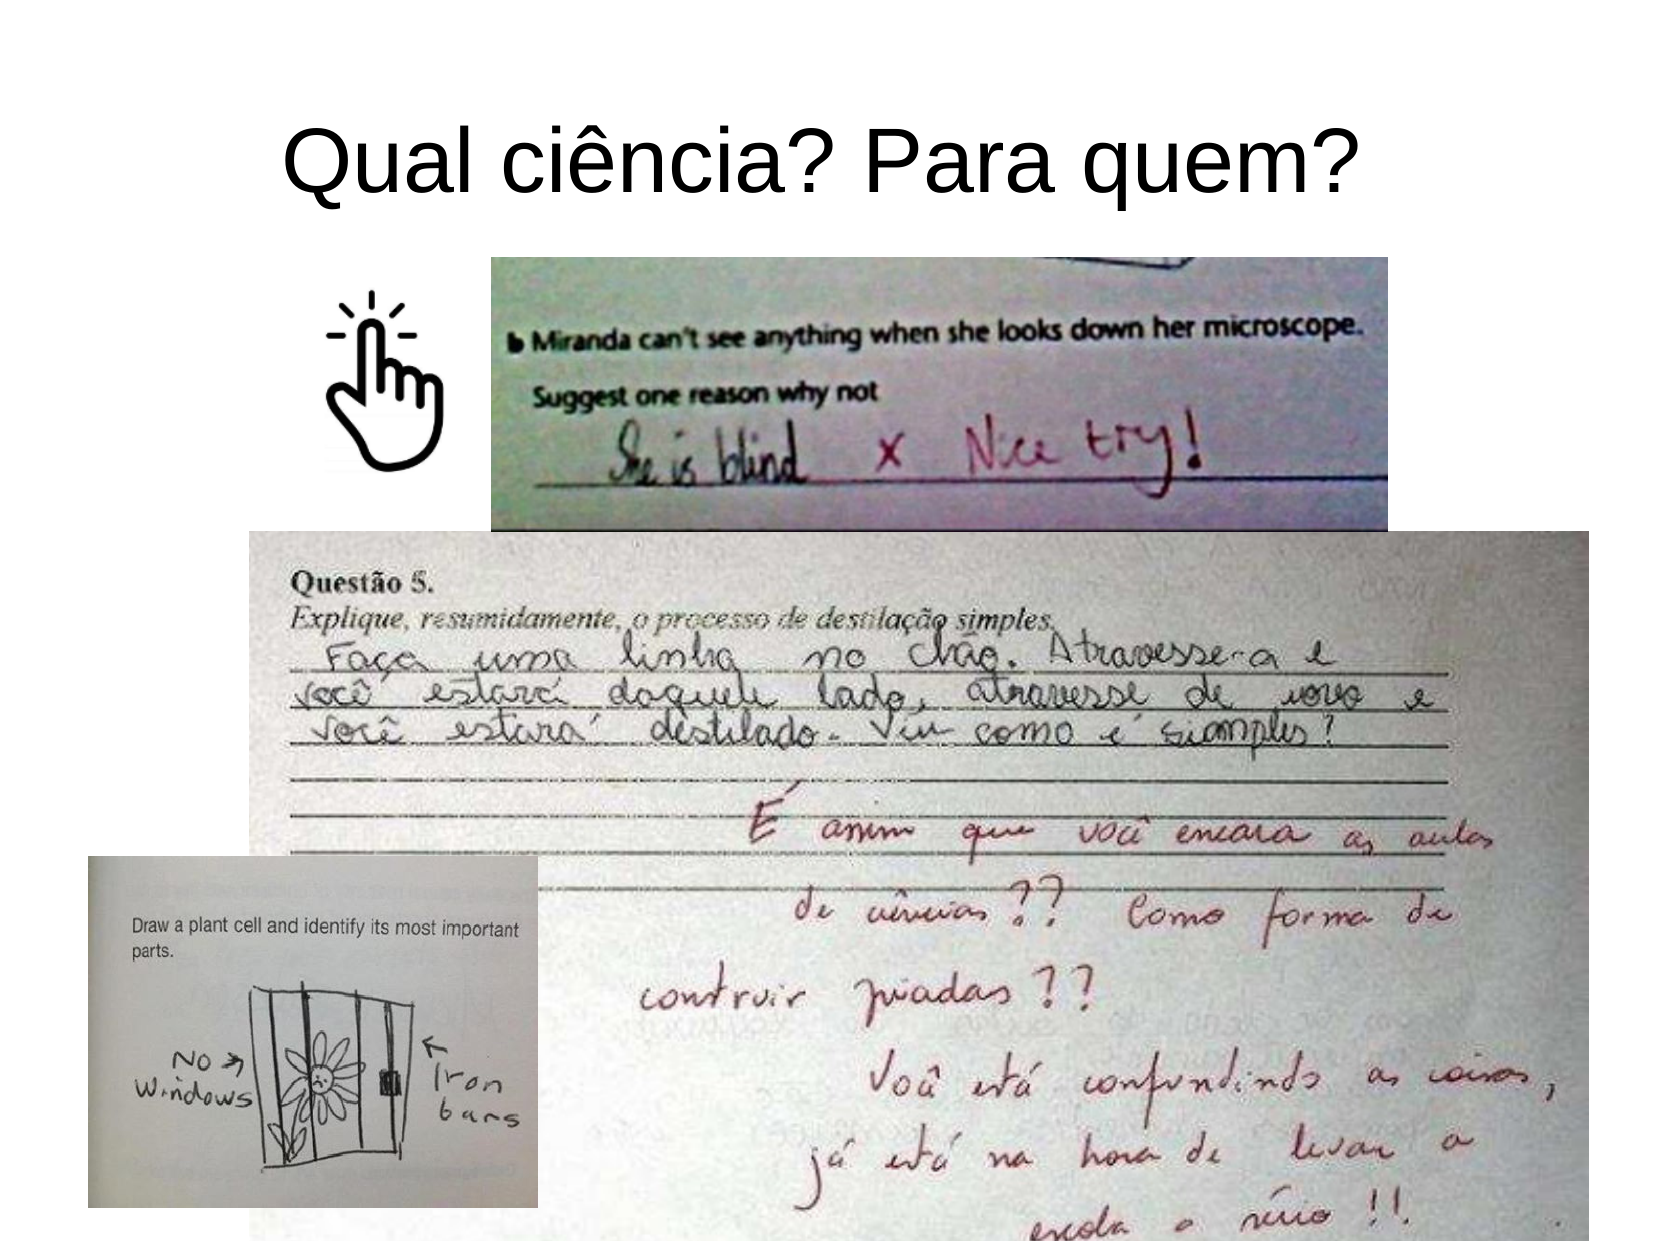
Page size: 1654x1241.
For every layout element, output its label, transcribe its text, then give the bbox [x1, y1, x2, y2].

picture [88, 286, 1589, 1241]
title Qual ciência? Para quem? [78, 26, 1567, 286]
picture [295, 265, 462, 502]
